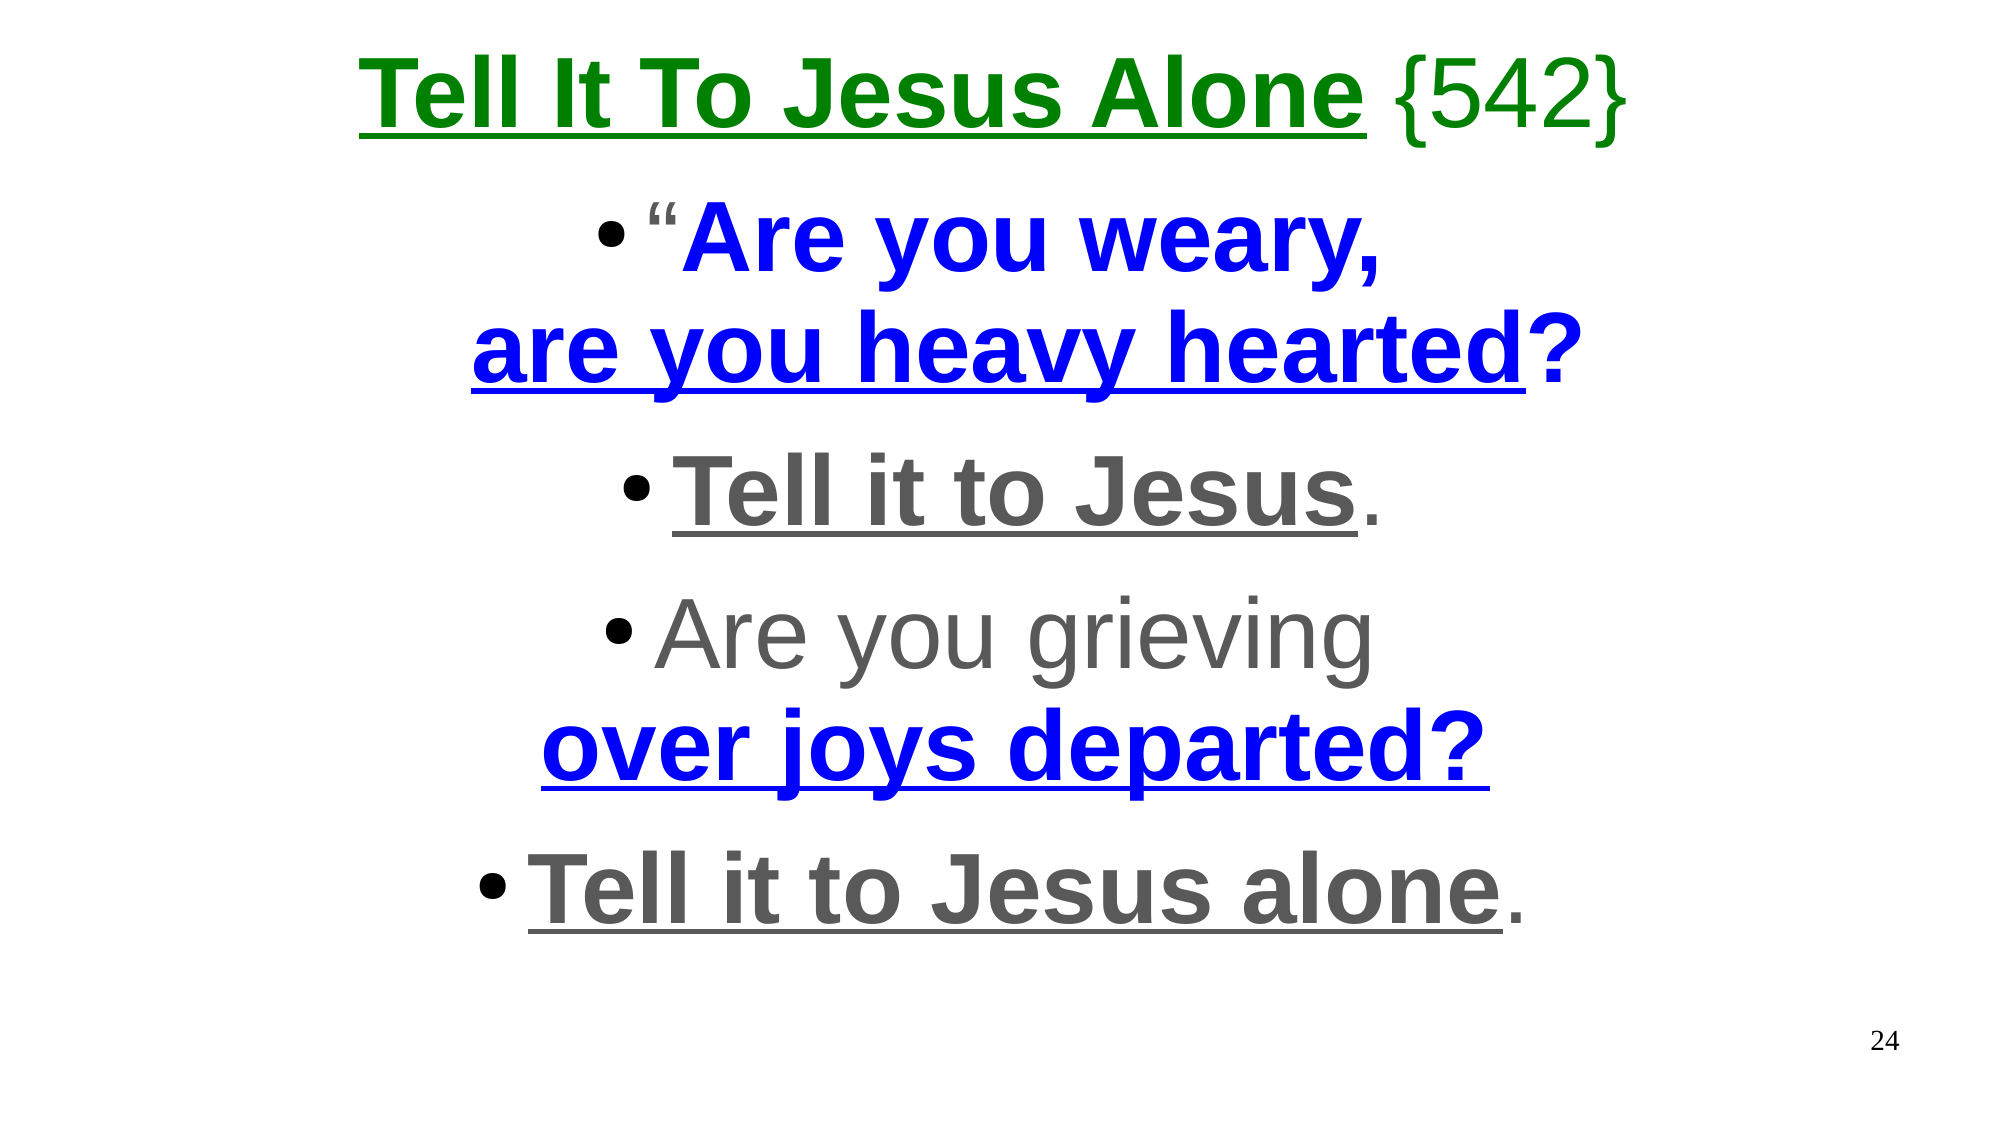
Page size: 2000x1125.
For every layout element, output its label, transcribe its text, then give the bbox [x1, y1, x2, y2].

list Tell It To Jesus Alone {542} “Are you weary, are you heavy hearted? Tell it to Jesus. Are you grieving over joys departed? Tell it to Jesus alone. [37, 37, 1951, 1088]
